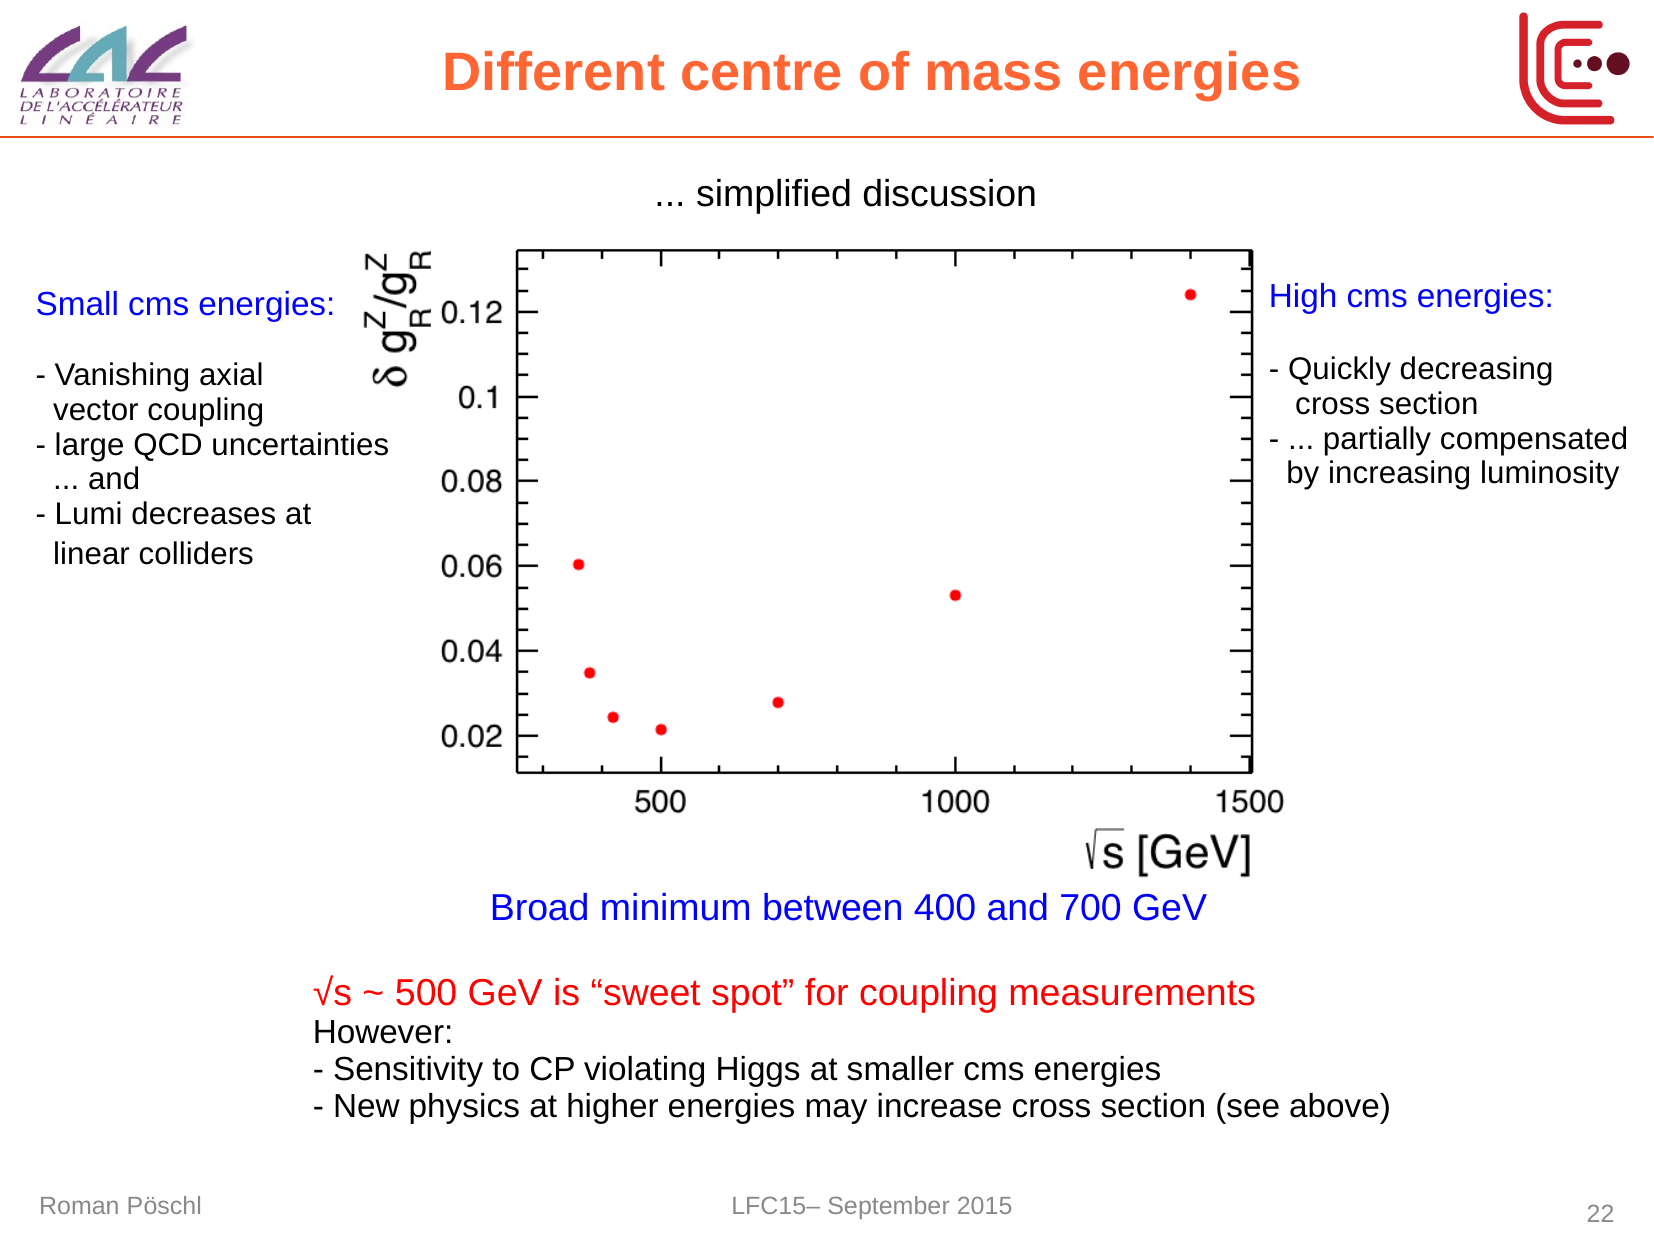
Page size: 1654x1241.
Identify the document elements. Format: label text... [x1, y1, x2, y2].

picture [17, 22, 199, 127]
picture [1508, 2, 1641, 135]
text_box Small cms energies: - Vanishing axial vector coupling - large QCD uncertainties ... and - Lumi decreases at linear colliders [20, 278, 412, 616]
text_box High cms energies: - Quickly decreasing cross section - ... partially compensated by increasing luminosity [1254, 270, 1651, 499]
picture [351, 195, 1331, 901]
title Different centre of mass energies [128, 29, 1617, 113]
text_box √s ~ 500 GeV is “sweet spot” for coupling measurements However: - Sensitivity to CP violating Higgs at smaller cms energies - New physics at higher energies may increase cross section (see above) [298, 963, 1417, 1133]
text_box Broad minimum between 400 and 700 GeV [475, 879, 1224, 936]
text_box ... simplified discussion [639, 165, 1053, 222]
